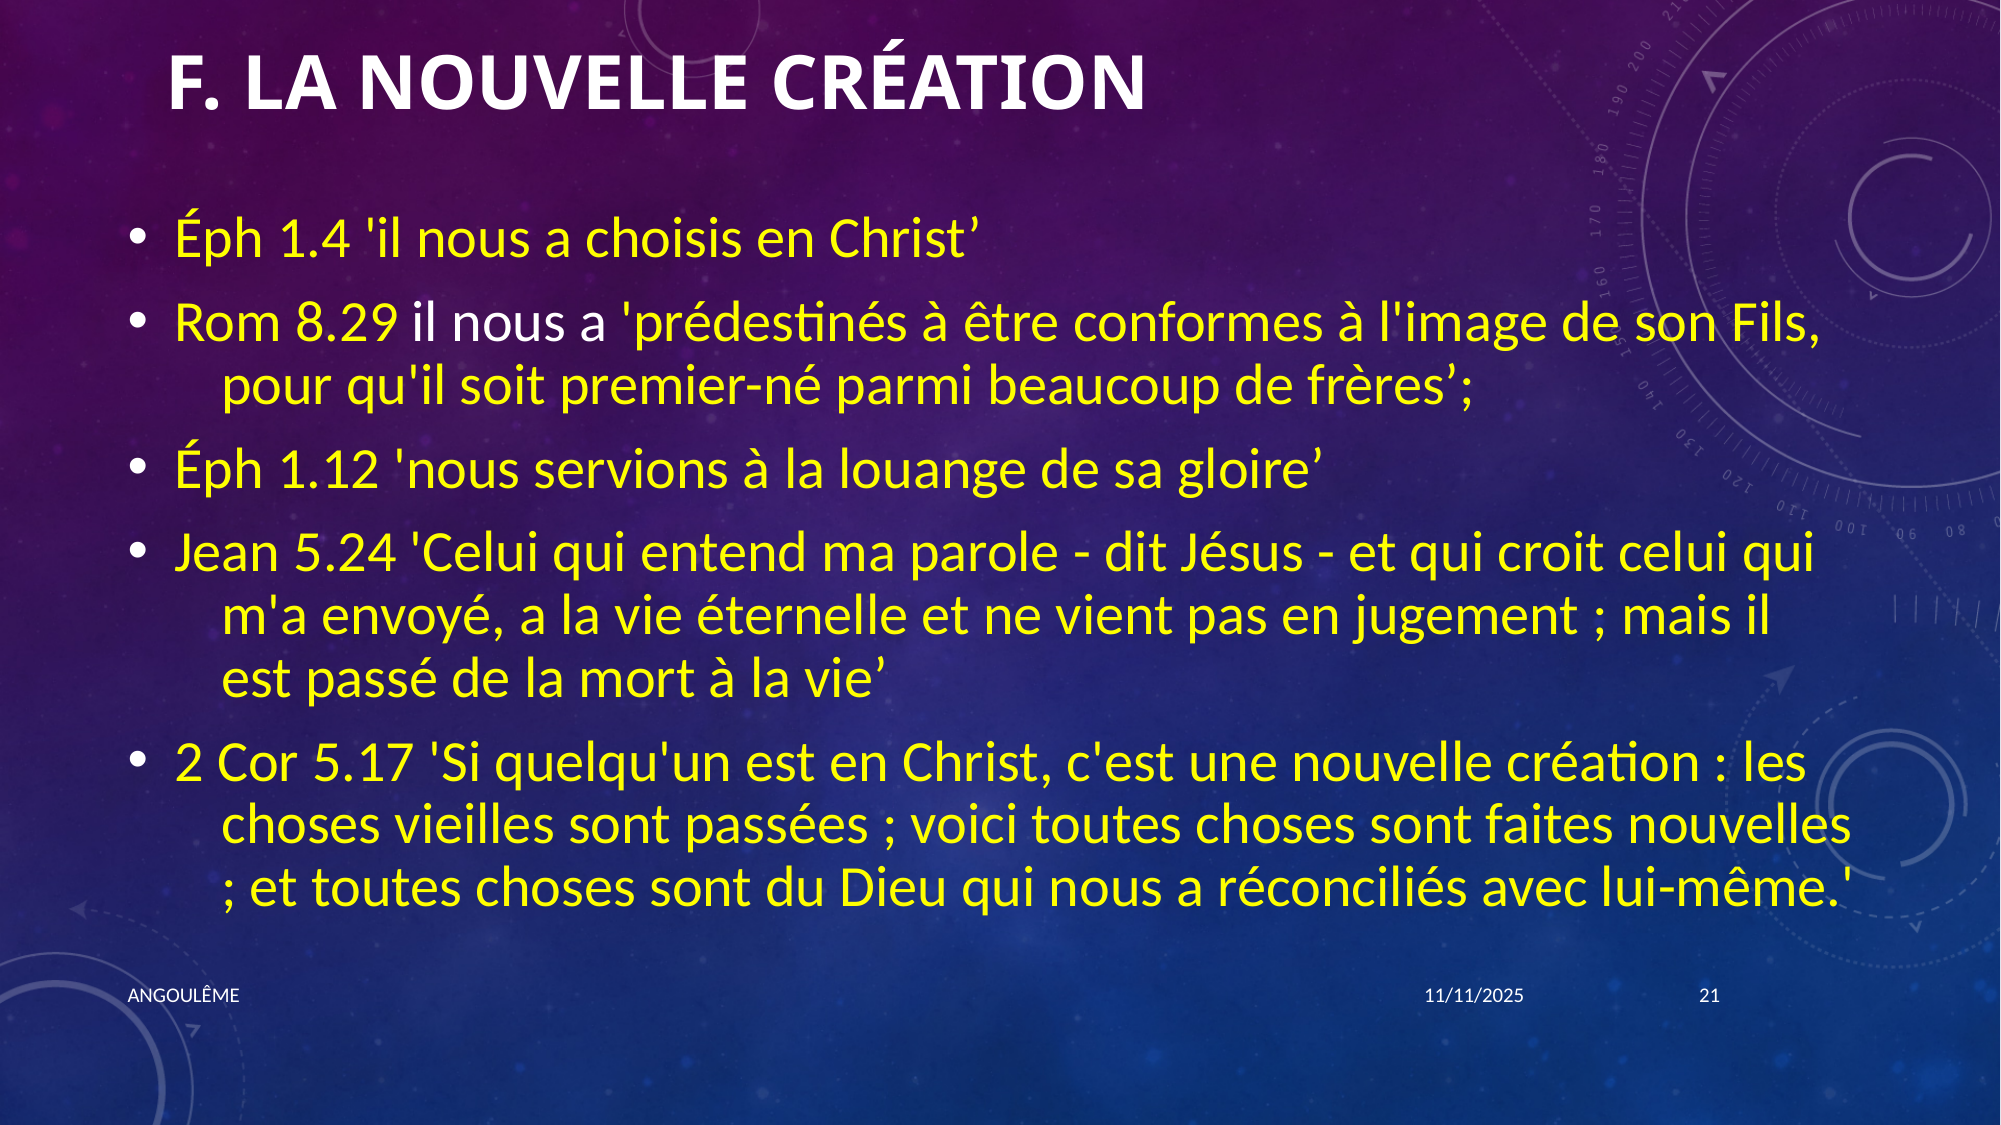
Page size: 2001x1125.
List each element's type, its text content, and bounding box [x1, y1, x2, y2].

title F. La nouvelle création [0, 0, 1775, 159]
text_box 11/11/2025 [1409, 963, 1672, 1026]
list Éph 1.4 'il nous a choisis en Christ’ Rom 8.29 il nous a 'prédestinés à être conformes à l'image de son Fils, pour qu'il soit premier-né parmi beaucoup de frères’; Éph 1.12 'nous servions à la louange de sa gloire’ Jean 5.24 'Celui qui entend ma parole - dit Jésus - et qui croit celui qui m'a envoyé, a la vie éternelle et ne vient pas en jugement ; mais il est passé de la mort à la vie’ 2 Cor 5.17 'Si quelqu'un est en Christ, c'est une nouvelle création : les choses vieilles sont passées ; voici toutes choses sont faites nouvelles ; et toutes choses sont du Dieu qui nous a réconciliés avec lui-même.' [112, 158, 1871, 969]
text_box [1684, 963, 1775, 1026]
text_box ANGOULÊME [112, 963, 1397, 1026]
